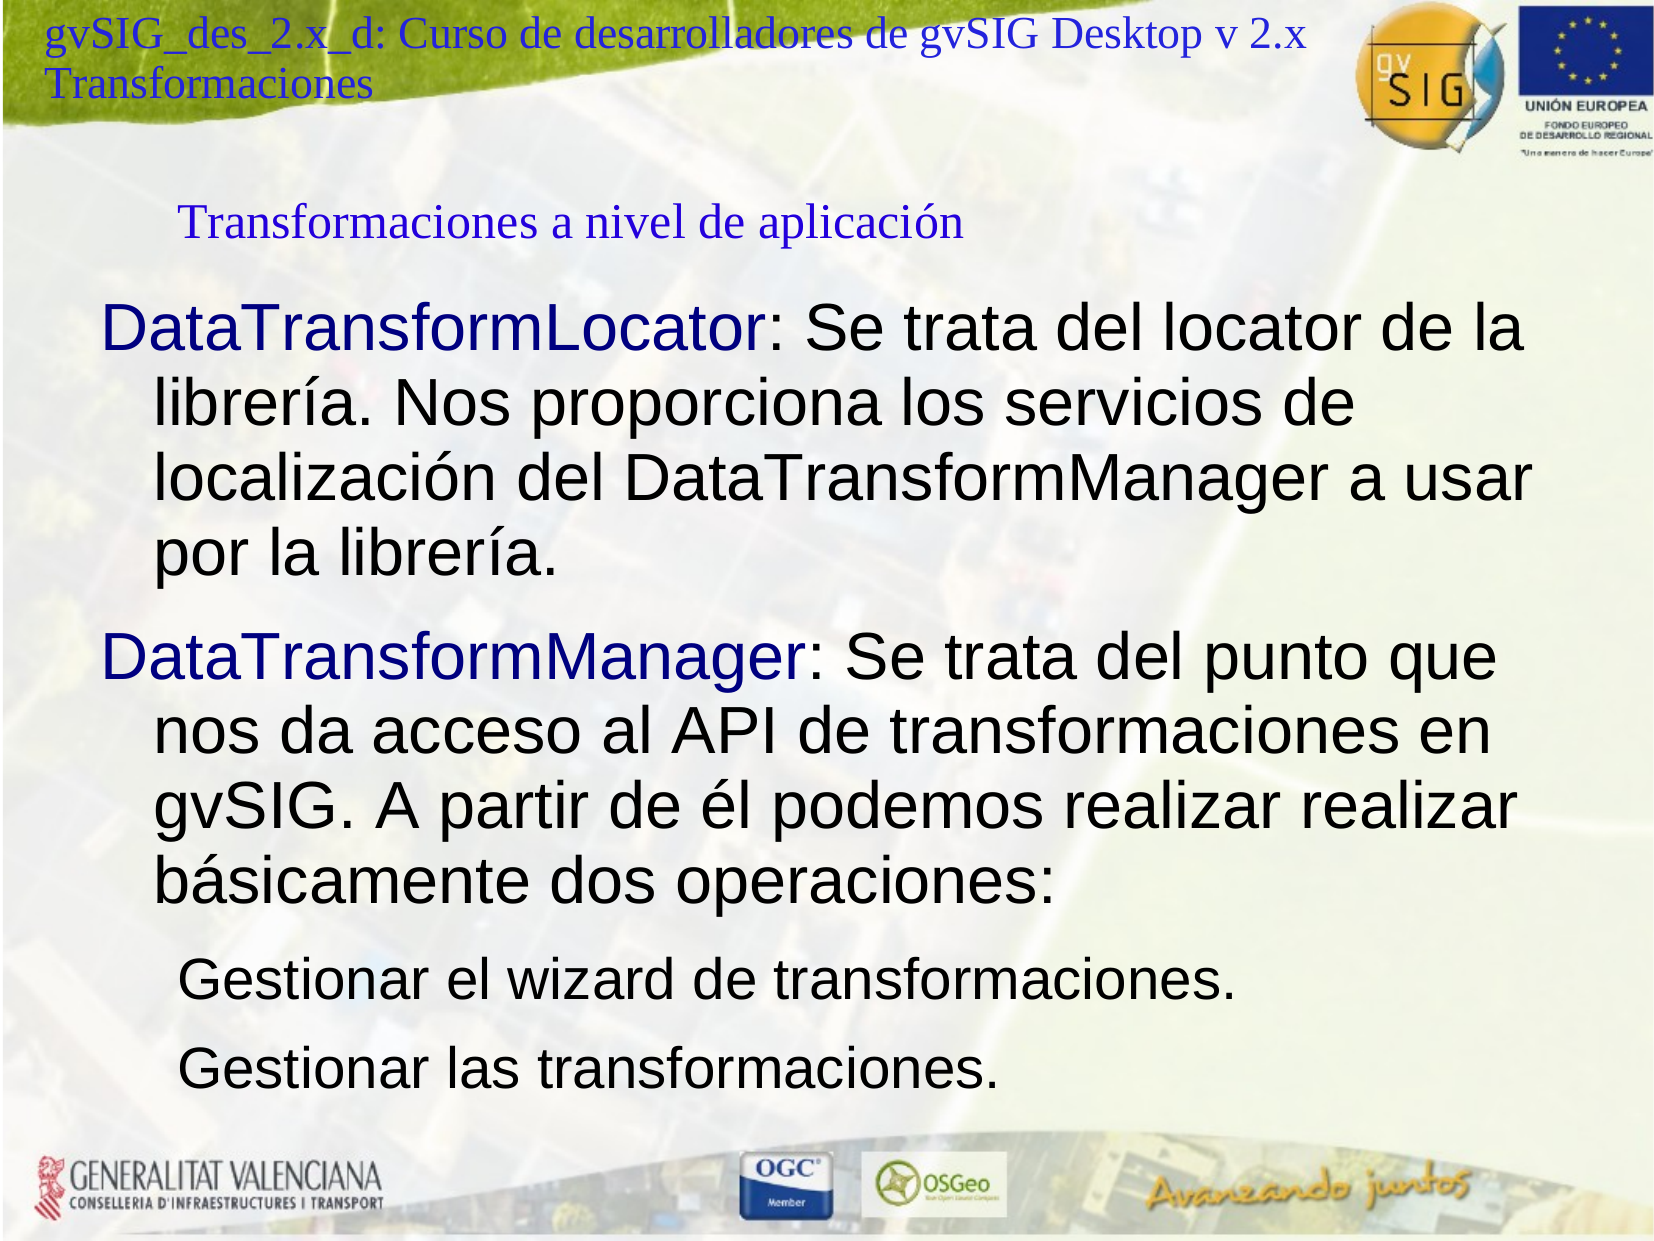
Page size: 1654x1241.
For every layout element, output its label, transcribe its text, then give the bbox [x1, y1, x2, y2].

title Transformaciones a nivel de aplicación [177, 95, 1329, 290]
list DataTransformLocator: Se trata del locator de la librería. Nos proporciona los servicios de localización del DataTransformManager a usar por la librería. DataTransformManager: Se trata del punto que nos da acceso al API de transformaciones en gvSIG. A partir de él podemos realizar realizar básicamente dos operaciones: Gestionar el wizard de transformaciones. Gestionar las transformaciones. [82, 290, 1571, 1200]
picture [2, 0, 1654, 1241]
